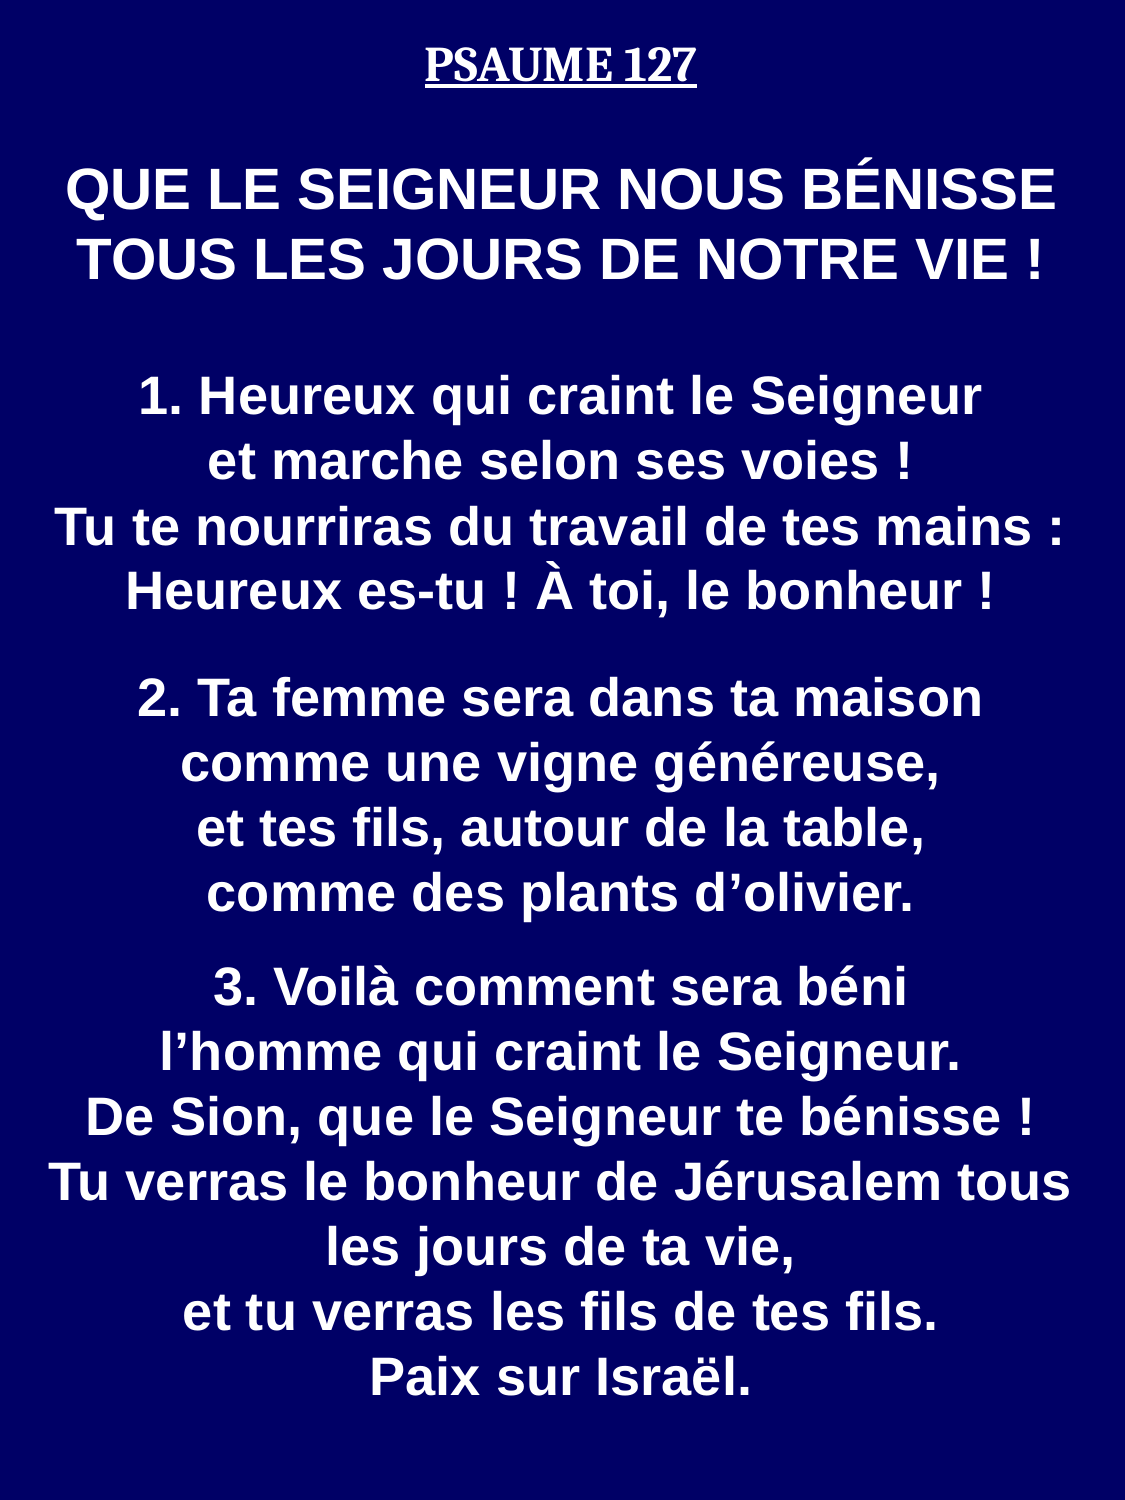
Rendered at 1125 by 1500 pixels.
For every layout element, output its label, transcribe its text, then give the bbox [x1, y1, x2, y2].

text_box PSAUME 127 QUE LE SEIGNEUR NOUS BÉNISSE TOUS LES JOURS DE NOTRE VIE ! 1. Heureux qui craint le Seigneur et marche selon ses voies ! Tu te nourriras du travail de tes mains : Heureux es-tu ! À toi, le bonheur ! 2. Ta femme sera dans ta maison comme une vigne généreuse, et tes fils, autour de la table, comme des plants d’olivier. 3. Voilà comment sera béni l’homme qui craint le Seigneur. De Sion, que le Seigneur te bénisse ! Tu verras le bonheur de Jérusalem tous les jours de ta vie, et tu verras les fils de tes fils. Paix sur Israël. [11, 23, 1111, 668]
